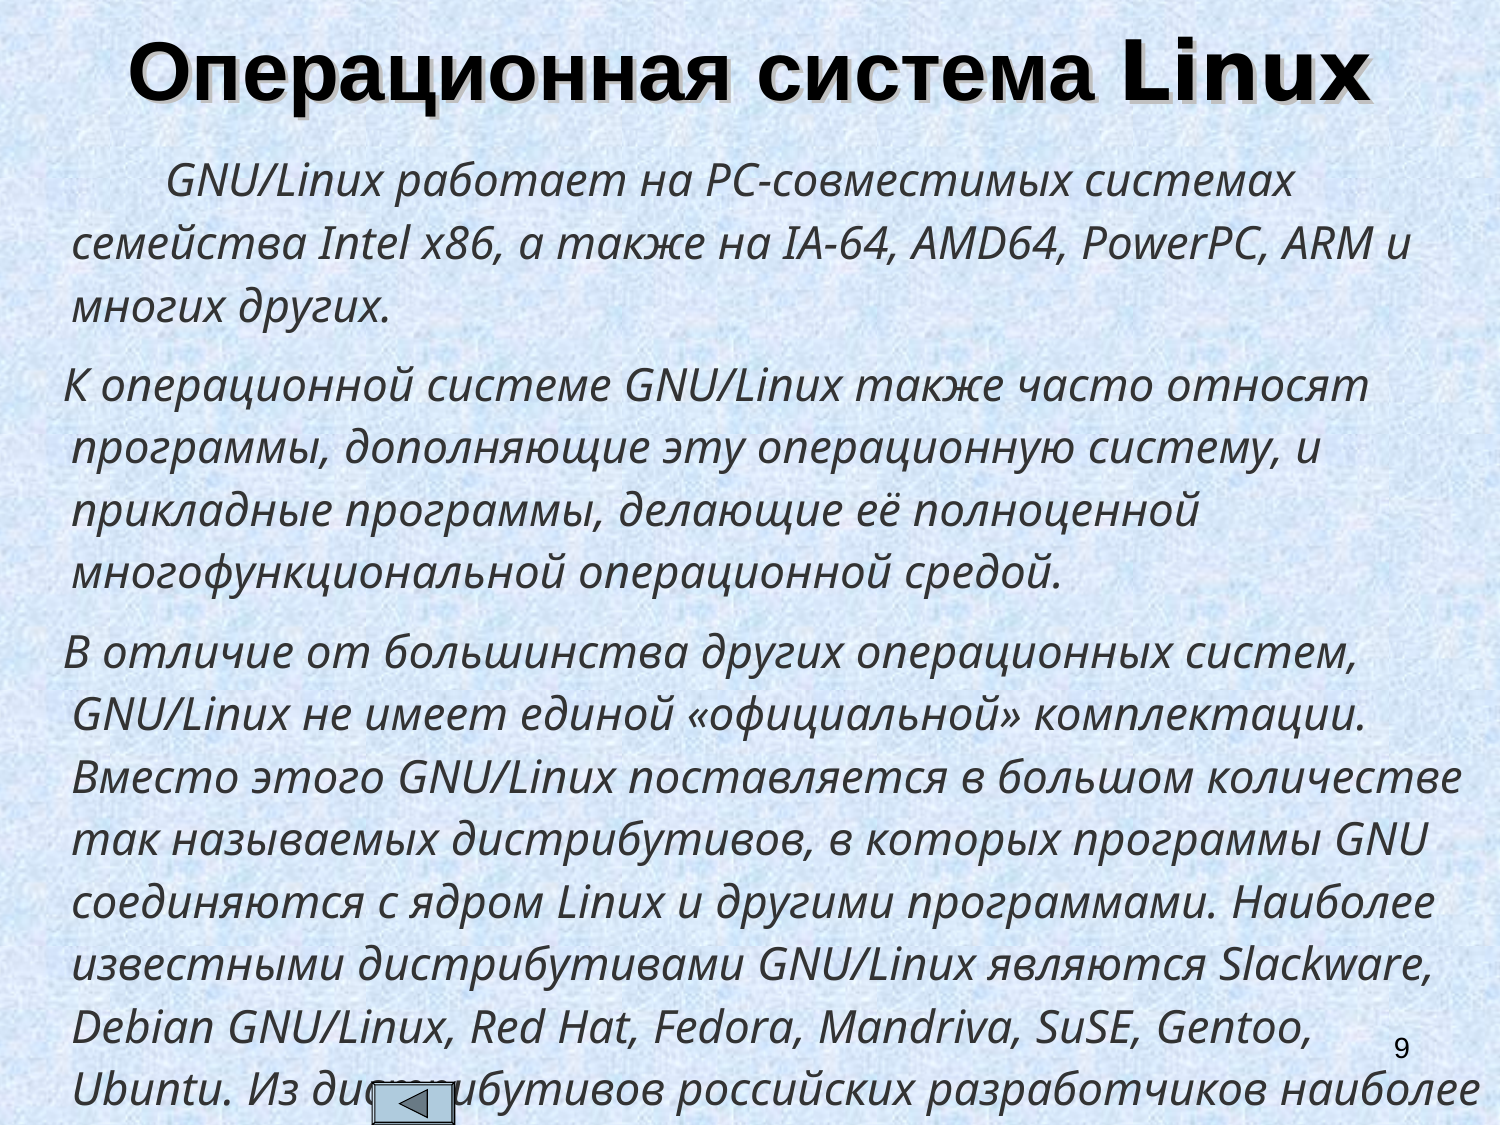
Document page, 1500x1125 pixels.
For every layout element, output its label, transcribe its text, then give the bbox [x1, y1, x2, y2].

title Операционная система Linux [0, 0, 1500, 140]
picture [0, 1042, 1500, 1125]
list GNU/Linux работает на PC-совместимых системах семейства Intel x86, а также на IA-64, AMD64, PowerPC, ARM и многих других. К операционной системе GNU/Linux также часто относят программы, дополняющие эту операционную систему, и прикладные программы, делающие её полноценной многофункциональной операционной средой. В отличие от большинства других операционных систем, GNU/Linux не имеет единой «официальной» комплектации. Вместо этого GNU/Linux поставляется в большом количестве так называемых дистрибутивов, в которых программы GNU соединяются с ядром Linux и другими программами. Наиболее известными дистрибутивами GNU/Linux являются Slackware, Debian GNU/Linux, Red Hat, Fedora, Mandriva, SuSE, Gentoo, Ubuntu. Из дистрибутивов российских разработчиков наиболее известны ALT Linux и ASPLinux. [0, 140, 1500, 1042]
text_box [374, 1082, 455, 1125]
picture [1397, 1042, 1405, 1049]
